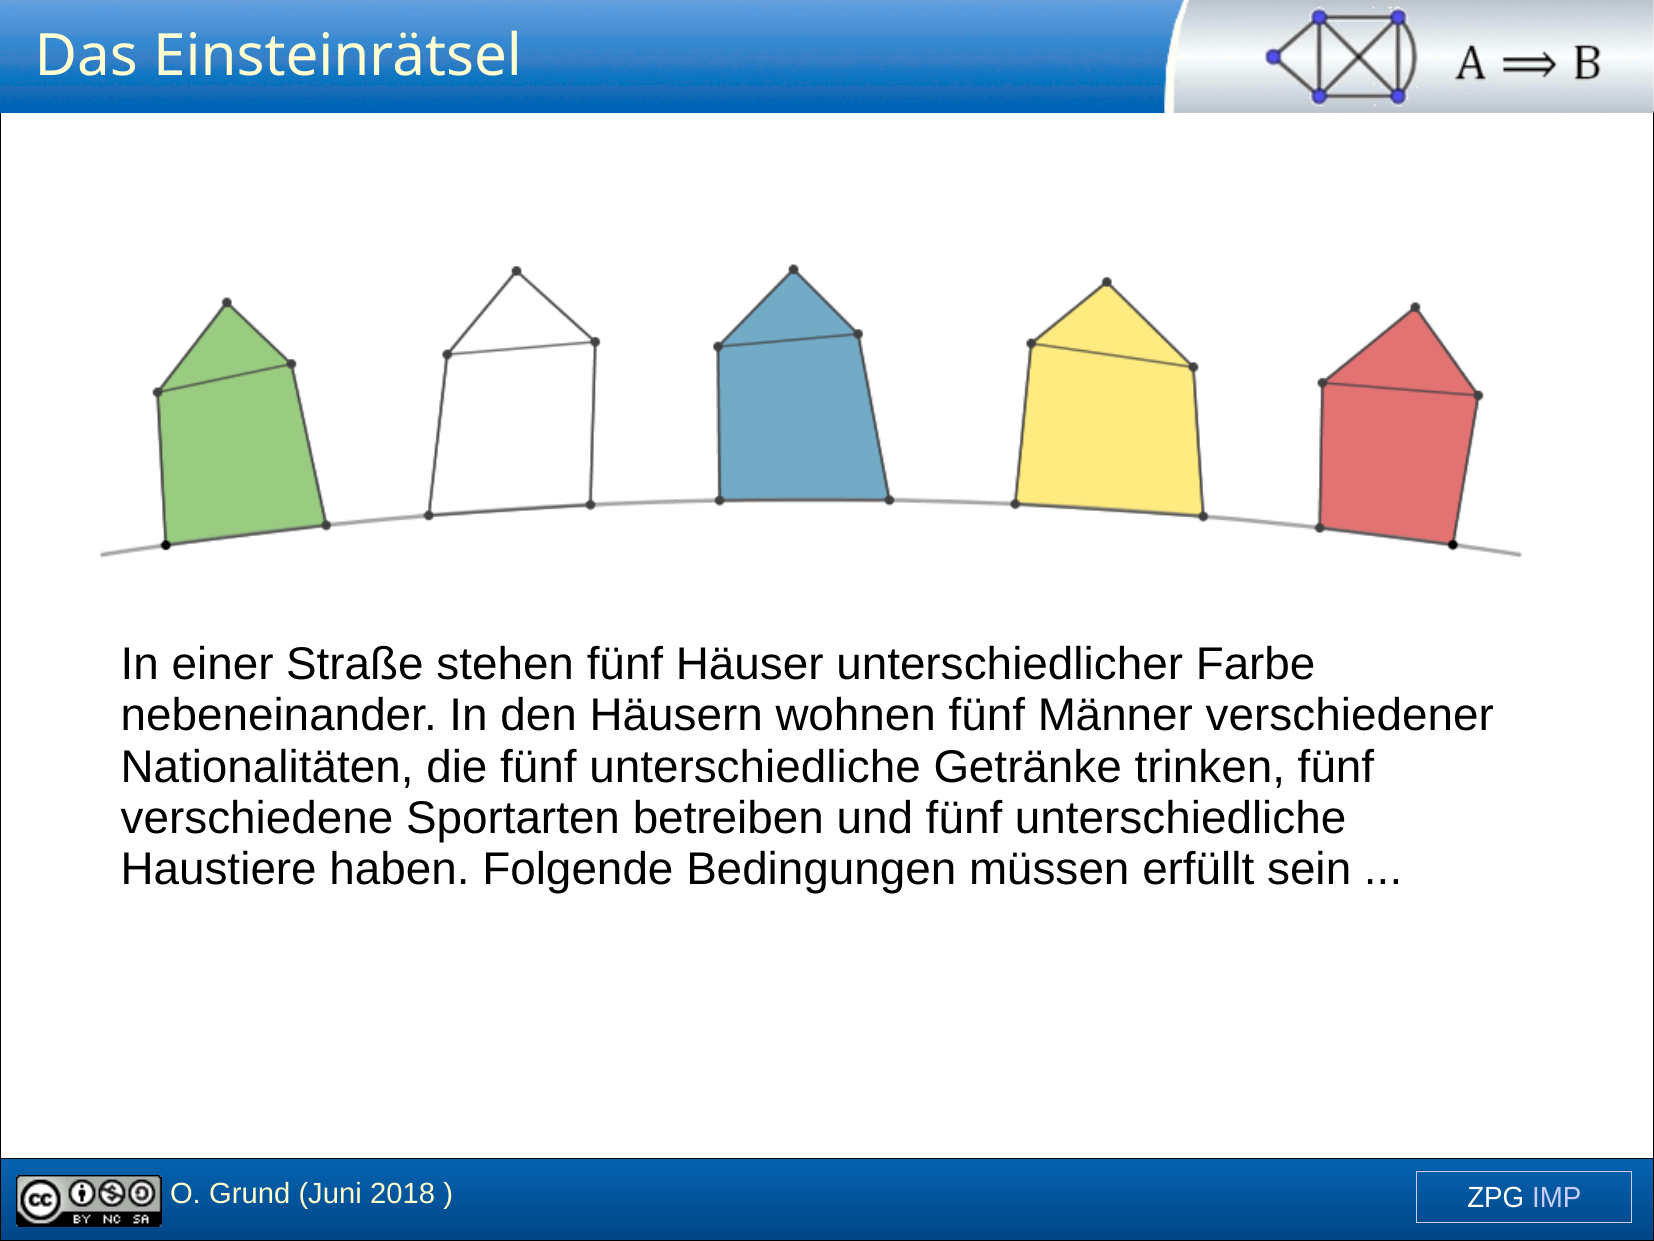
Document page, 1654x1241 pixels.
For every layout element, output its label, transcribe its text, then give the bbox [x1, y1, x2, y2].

picture [16, 1175, 162, 1227]
title Das Einsteinrätsel [34, 14, 1151, 92]
text_box In einer Straße stehen fünf Häuser unterschiedlicher Farbe nebeneinander. In den Häusern wohnen fünf Männer verschiedener Nationalitäten, die fünf unterschiedliche Getränke trinken, fünf verschiedene Sportarten betreiben und fünf unterschiedliche Haustiere haben. Folgende Bedingungen müssen erfüllt sein ... [105, 630, 1539, 965]
picture [0, 0, 1654, 113]
picture [76, 235, 1551, 577]
